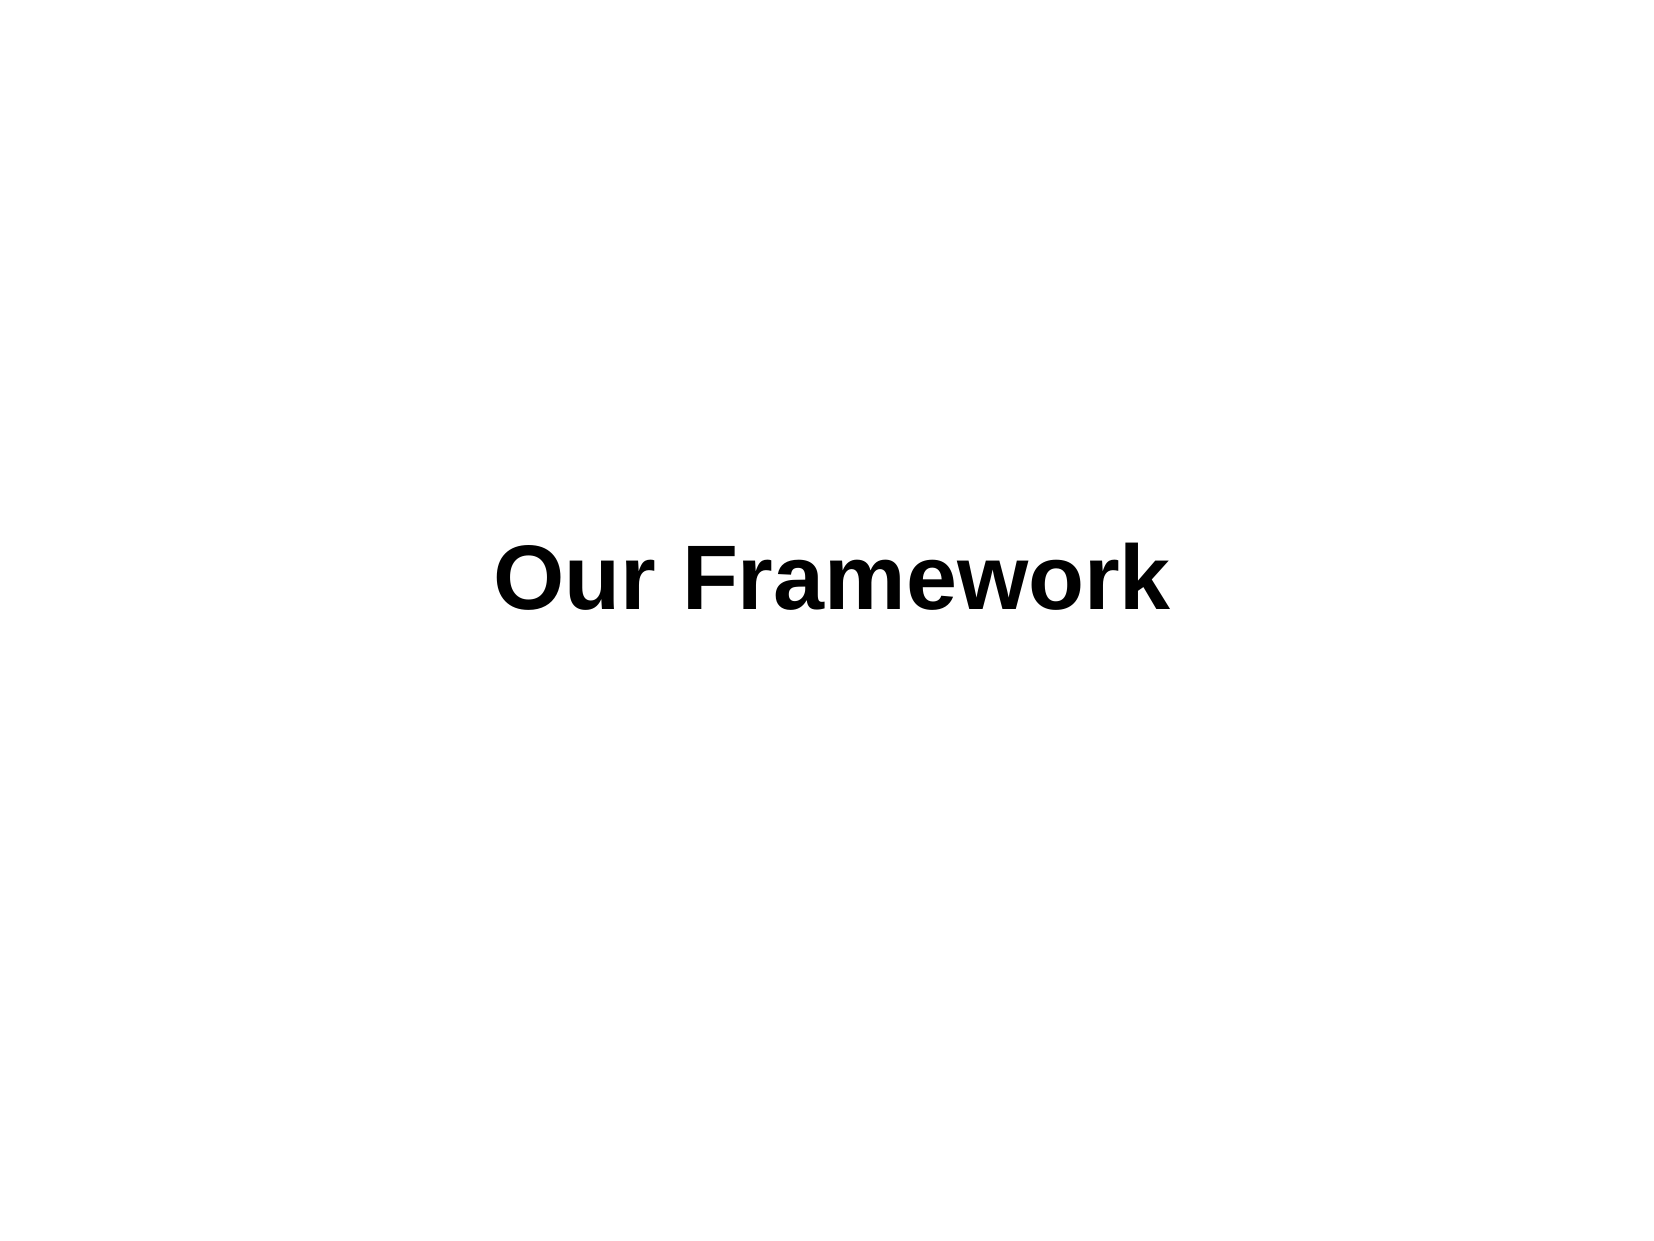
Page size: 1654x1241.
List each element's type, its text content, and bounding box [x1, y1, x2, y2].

title Our Framework [88, 474, 1577, 682]
